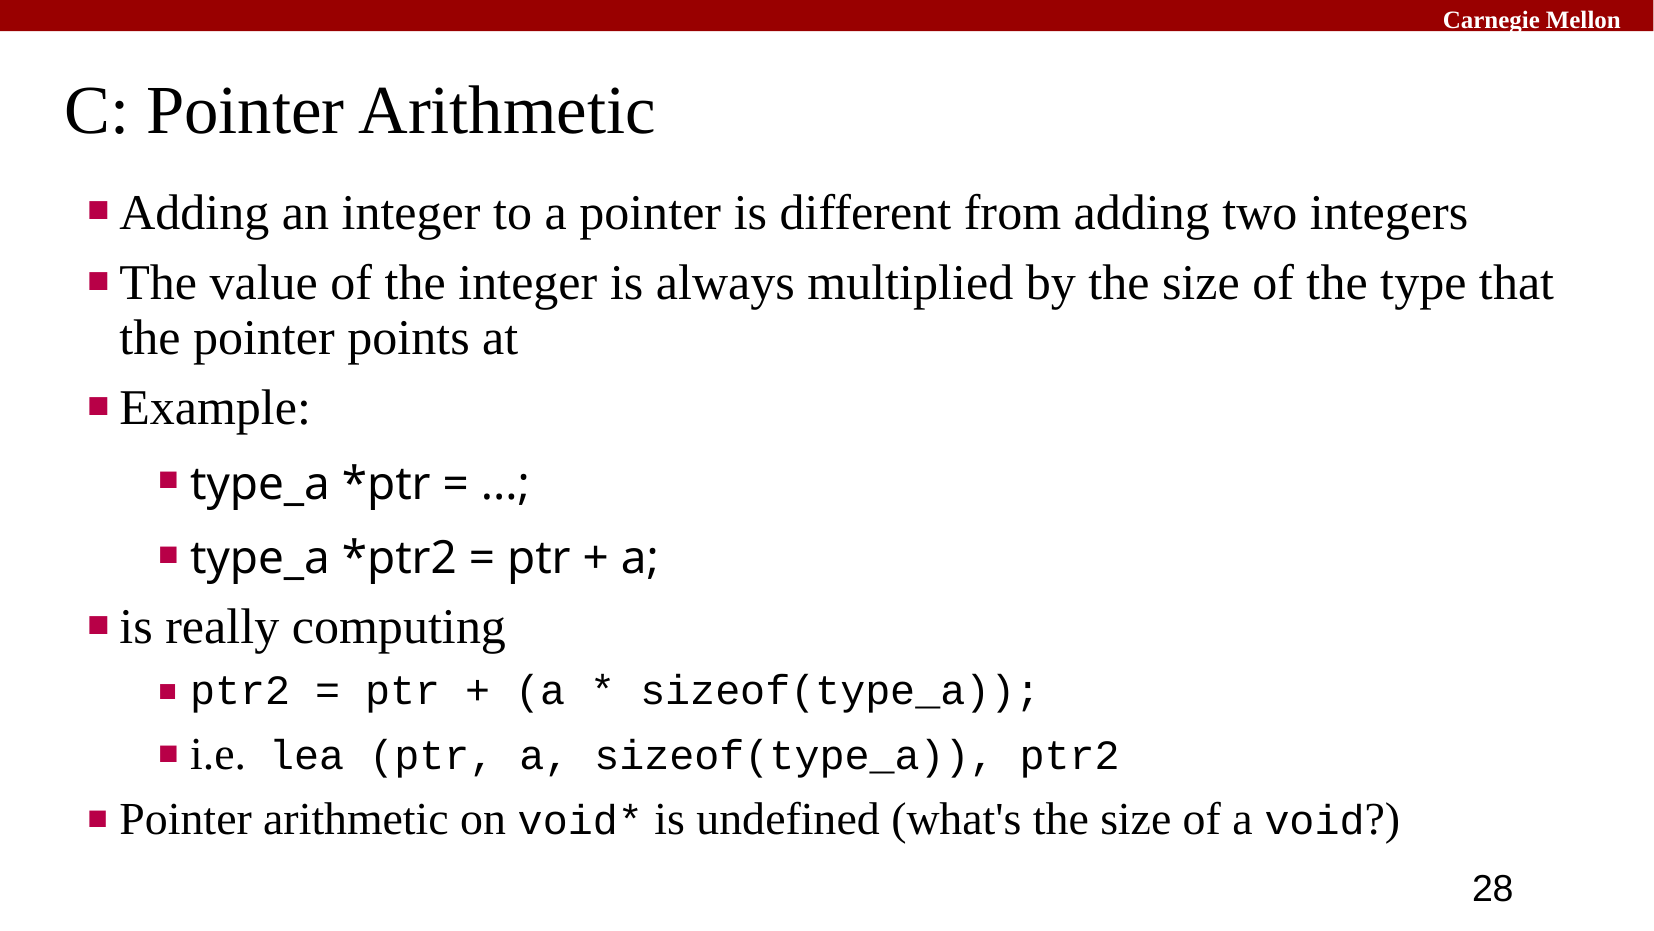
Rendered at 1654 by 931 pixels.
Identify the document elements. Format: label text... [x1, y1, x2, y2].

title C: Pointer Arithmetic [64, 58, 1576, 163]
list Adding an integer to a pointer is different from adding two integers The value of the integer is always multiplied by the size of the type that the pointer points at Example: type_a *ptr = ...; type_a *ptr2 = ptr + a; is really computing ptr2 = ptr + (a * sizeof(type_a)); i.e. lea (ptr, a, sizeof(type_a)), ptr2 Pointer arithmetic on void* is undefined (what's the size of a void?) [71, 184, 1576, 859]
